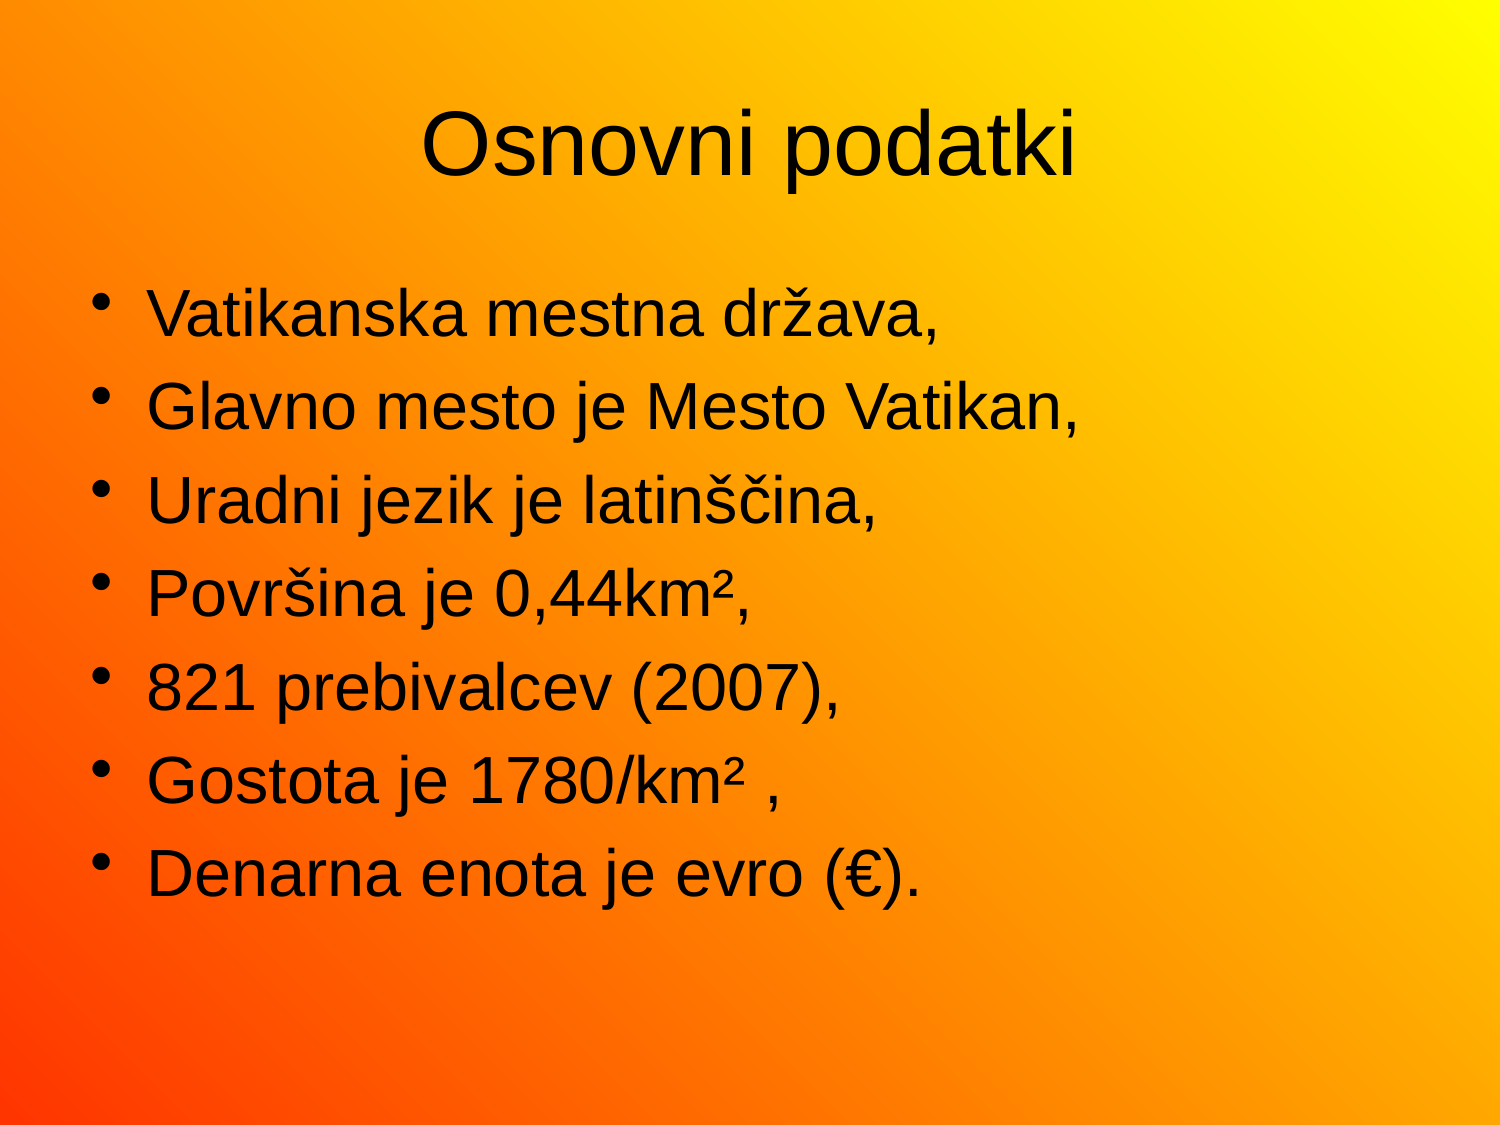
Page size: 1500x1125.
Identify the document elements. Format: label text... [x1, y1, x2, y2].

list Vatikanska mestna država, Glavno mesto je Mesto Vatikan, Uradni jezik je latinščina, Površina je 0,44km², 821 prebivalcev (2007), Gostota je 1780/km² , Denarna enota je evro (€). [75, 262, 1425, 1005]
title Osnovni podatki [75, 45, 1425, 233]
